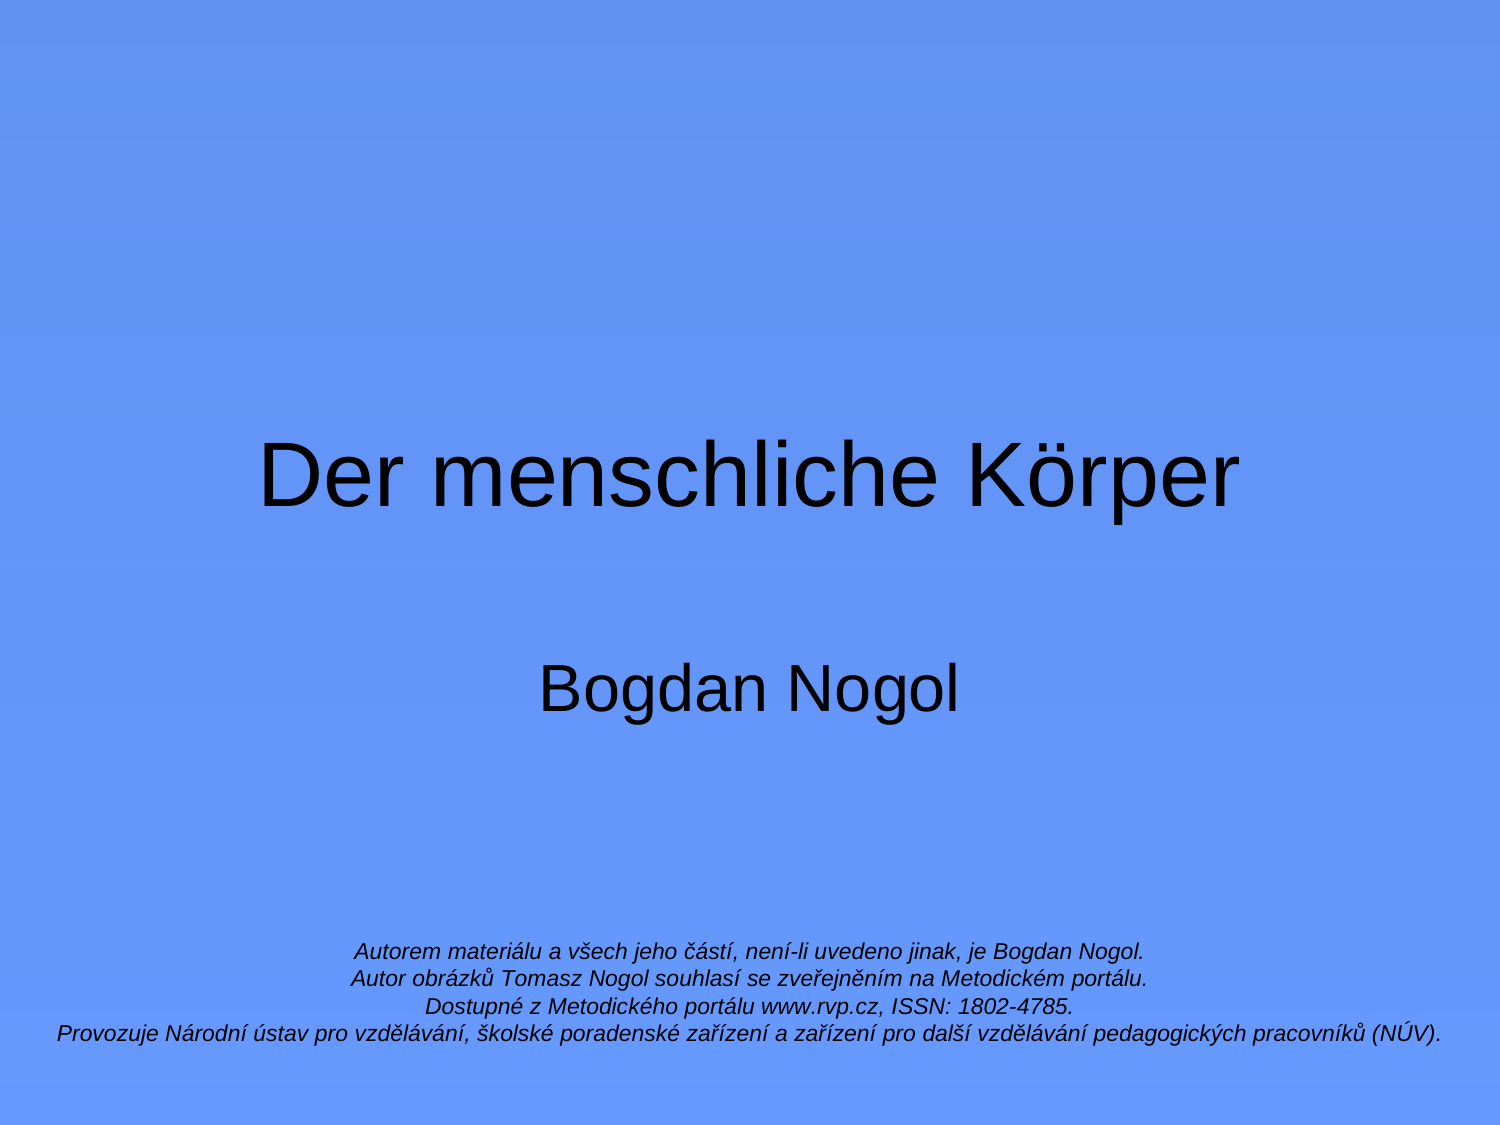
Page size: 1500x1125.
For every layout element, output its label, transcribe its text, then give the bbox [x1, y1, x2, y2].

text_box Autorem materiálu a všech jeho částí, není-li uvedeno jinak, je Bogdan Nogol. Autor obrázků Tomasz Nogol souhlasí se zveřejněním na Metodickém portálu. Dostupné z Metodického portálu www.rvp.cz, ISSN: 1802-4785. Provozuje Národní ústav pro vzdělávání, školské poradenské zařízení a zařízení pro další vzdělávání pedagogických pracovníků (NÚV). [29, 928, 1471, 1054]
title Der menschliche Körper [112, 349, 1388, 591]
text_box Bogdan Nogol [225, 637, 1276, 926]
